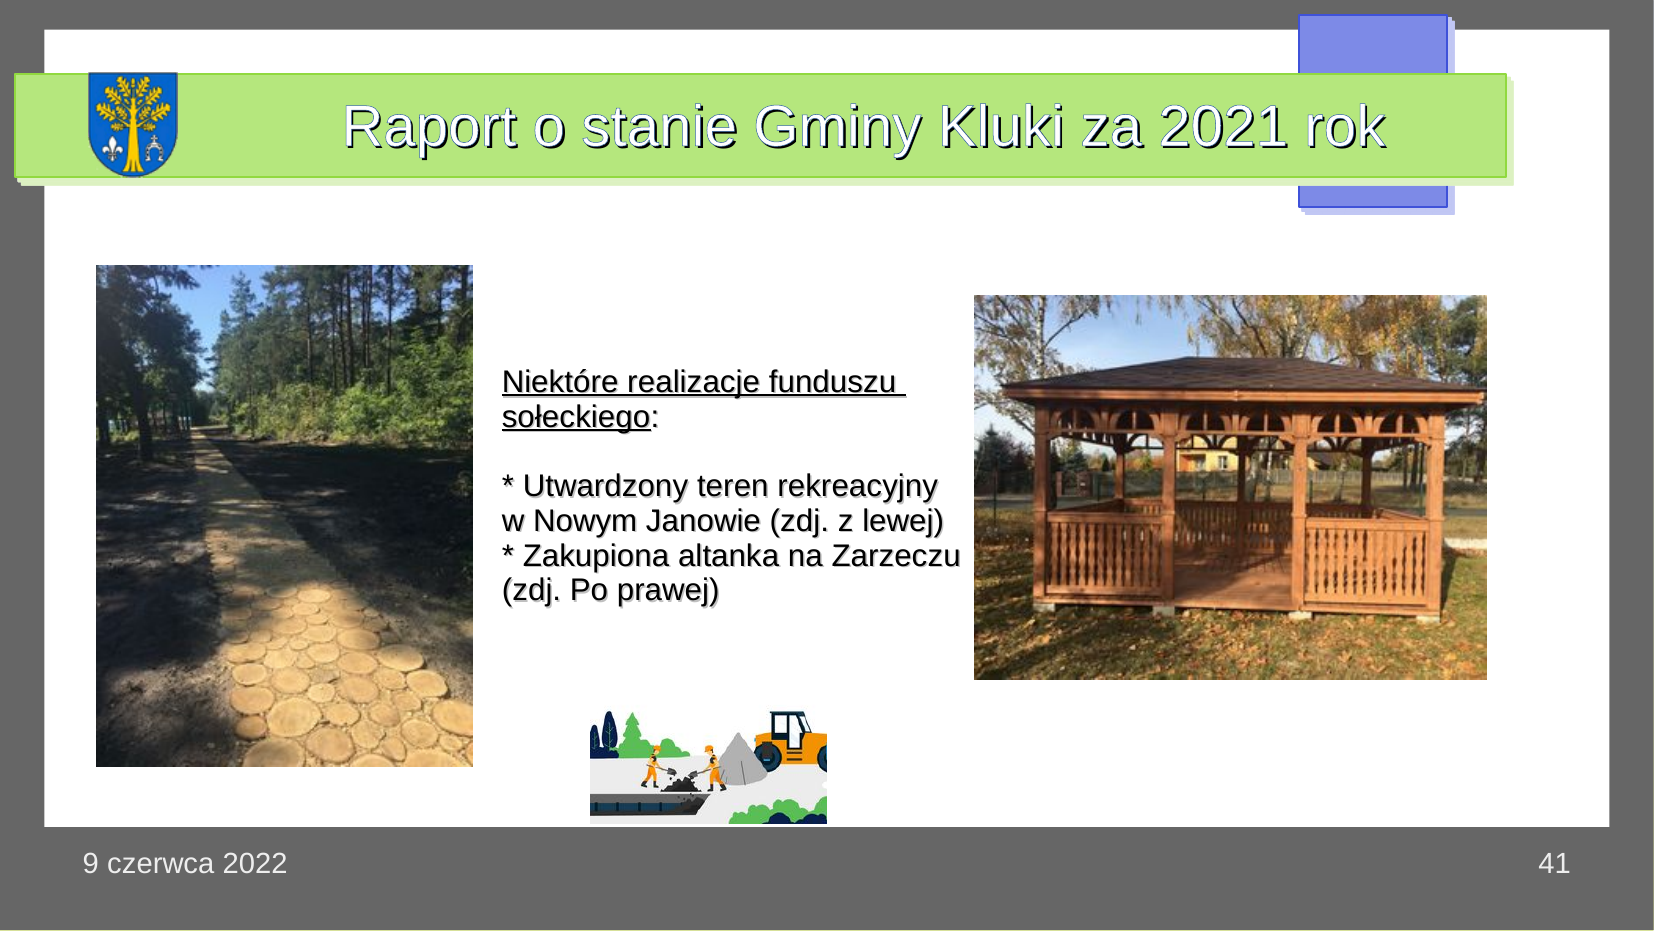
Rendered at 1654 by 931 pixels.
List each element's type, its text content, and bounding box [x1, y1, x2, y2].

picture [590, 768, 827, 824]
title Raport o stanie Gminy Kluki za 2021 rok [236, 73, 1654, 178]
picture [974, 295, 1487, 680]
picture [88, 72, 178, 178]
text_box Niektóre realizacje funduszu sołeckiego: * Utwardzony teren rekreacyjny w Nowym Janowie (zdj. z lewej) * Zakupiona altanka na Zarzeczu (zdj. Po prawej) [118, 236, 1536, 768]
picture [96, 265, 473, 767]
